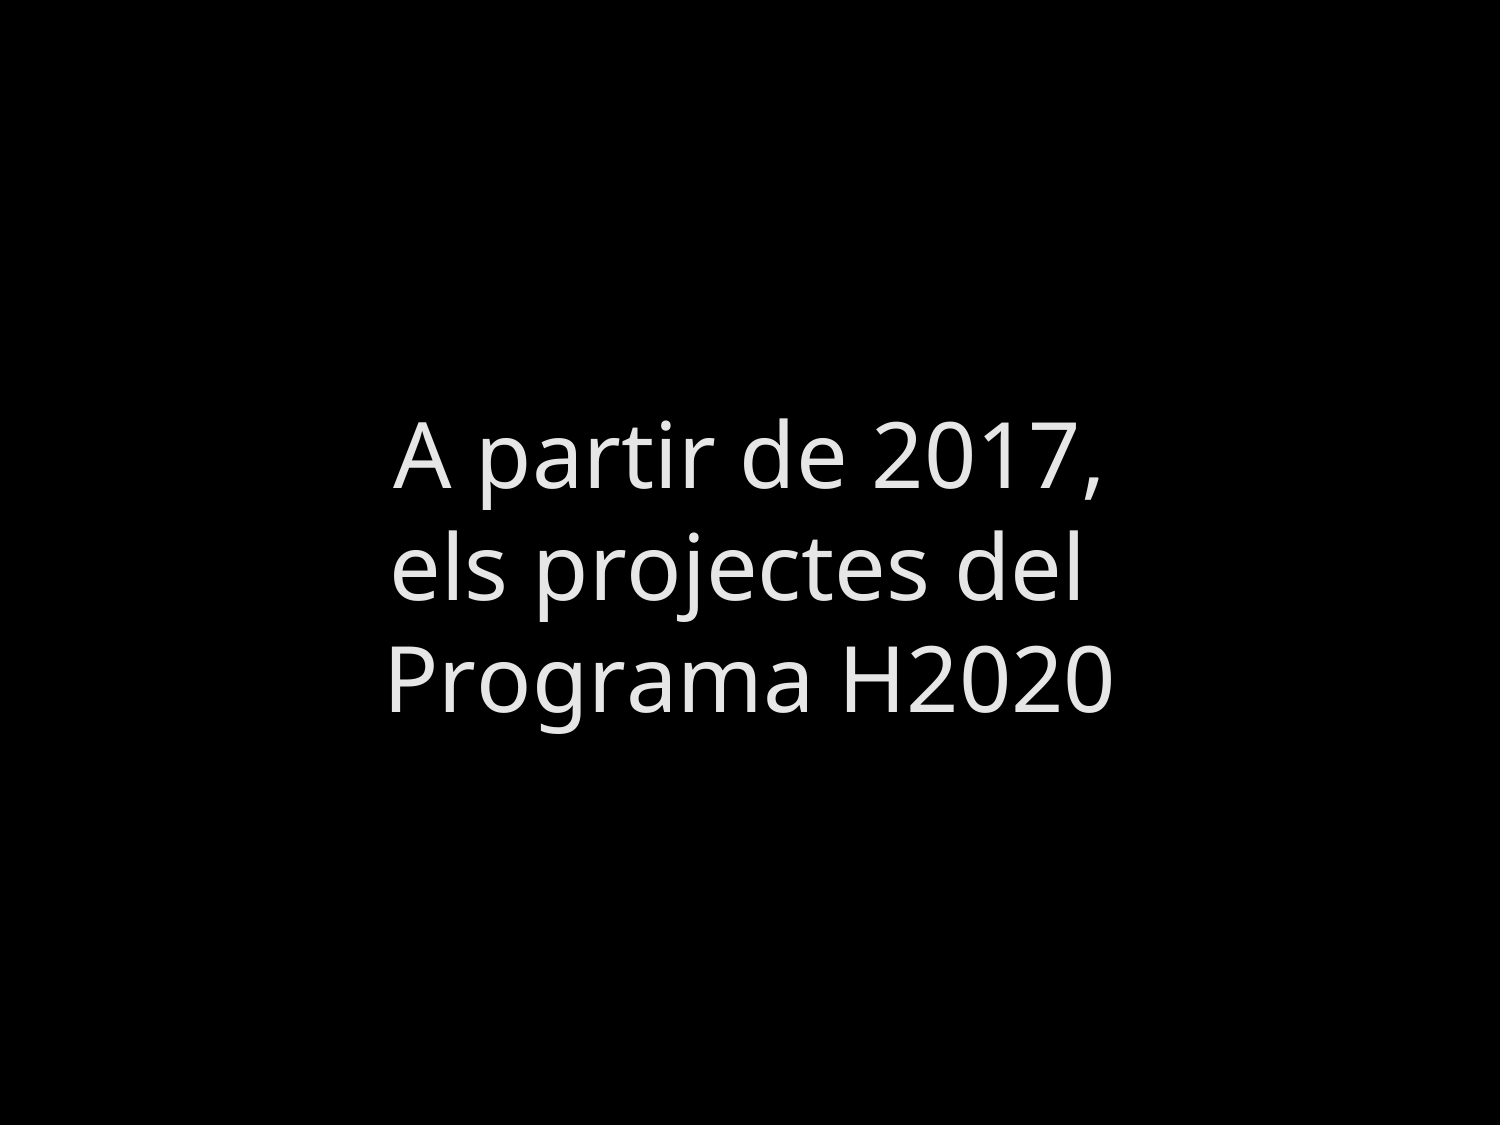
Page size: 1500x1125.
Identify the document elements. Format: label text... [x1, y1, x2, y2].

subtitle A partir de 2017, els projectes del Programa H2020 [109, 112, 1391, 1013]
